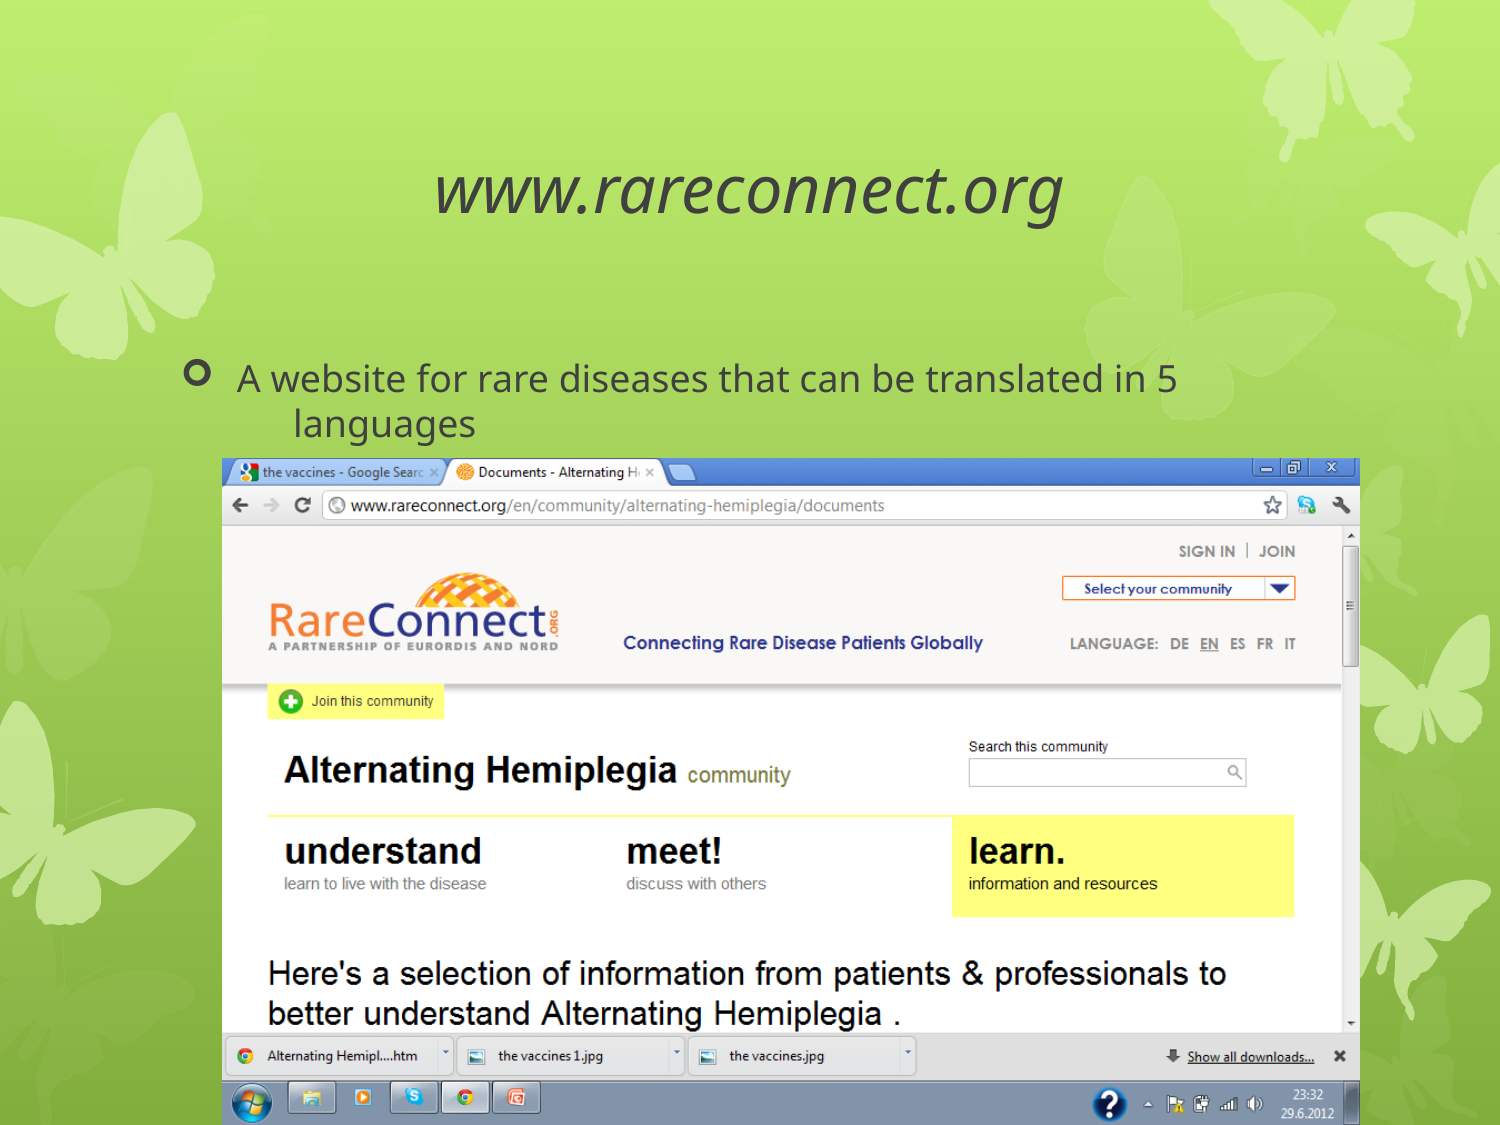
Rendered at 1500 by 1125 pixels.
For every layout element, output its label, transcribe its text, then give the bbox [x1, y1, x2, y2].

list A website for rare diseases that can be translated in 5 languages [165, 296, 1335, 504]
picture [222, 458, 1360, 1125]
title www.rareconnect.org [165, 110, 1335, 263]
